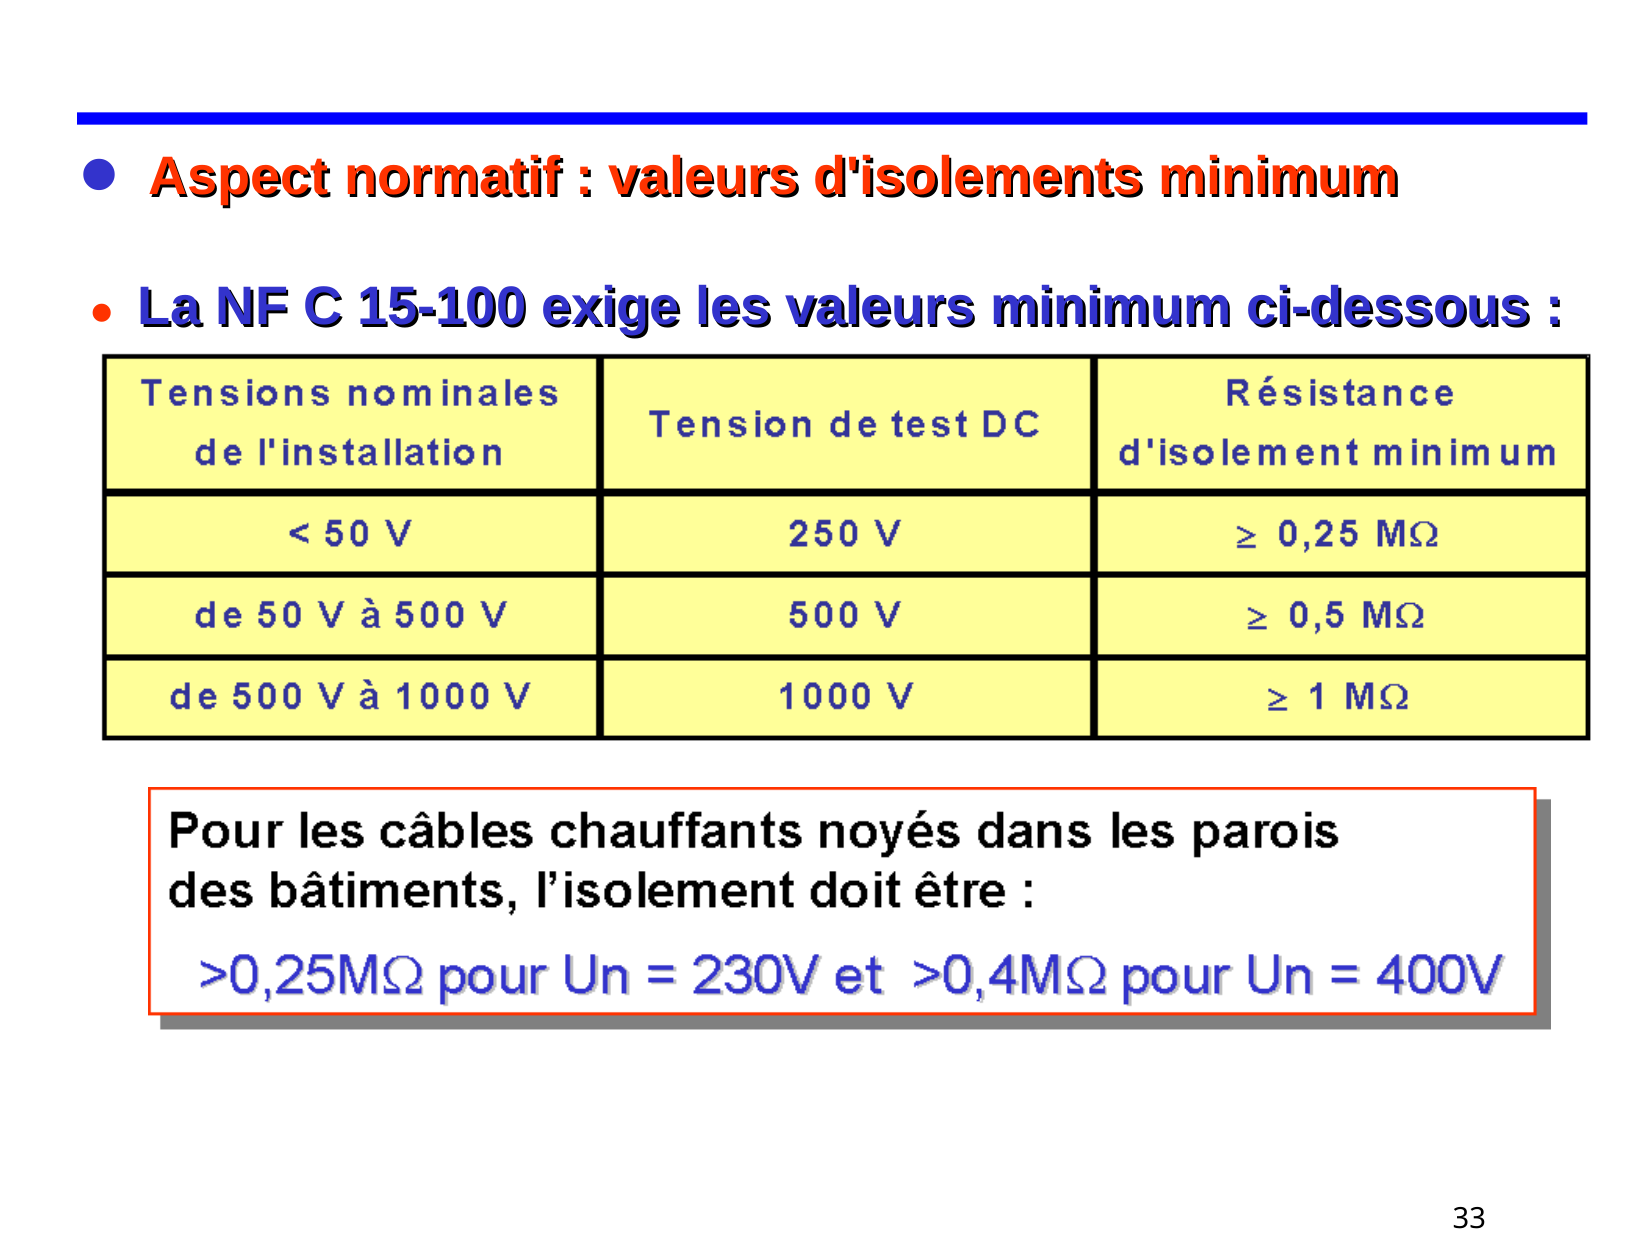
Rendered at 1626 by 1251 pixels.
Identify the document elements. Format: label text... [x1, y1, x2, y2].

chart [93, 345, 1600, 751]
chart [148, 787, 1551, 1036]
text_box  La NF C 15-100 exige les valeurs minimum ci-dessous : [67, 263, 1588, 346]
text_box  Aspect normatif : valeurs d'isolements minimum [62, 137, 1551, 215]
